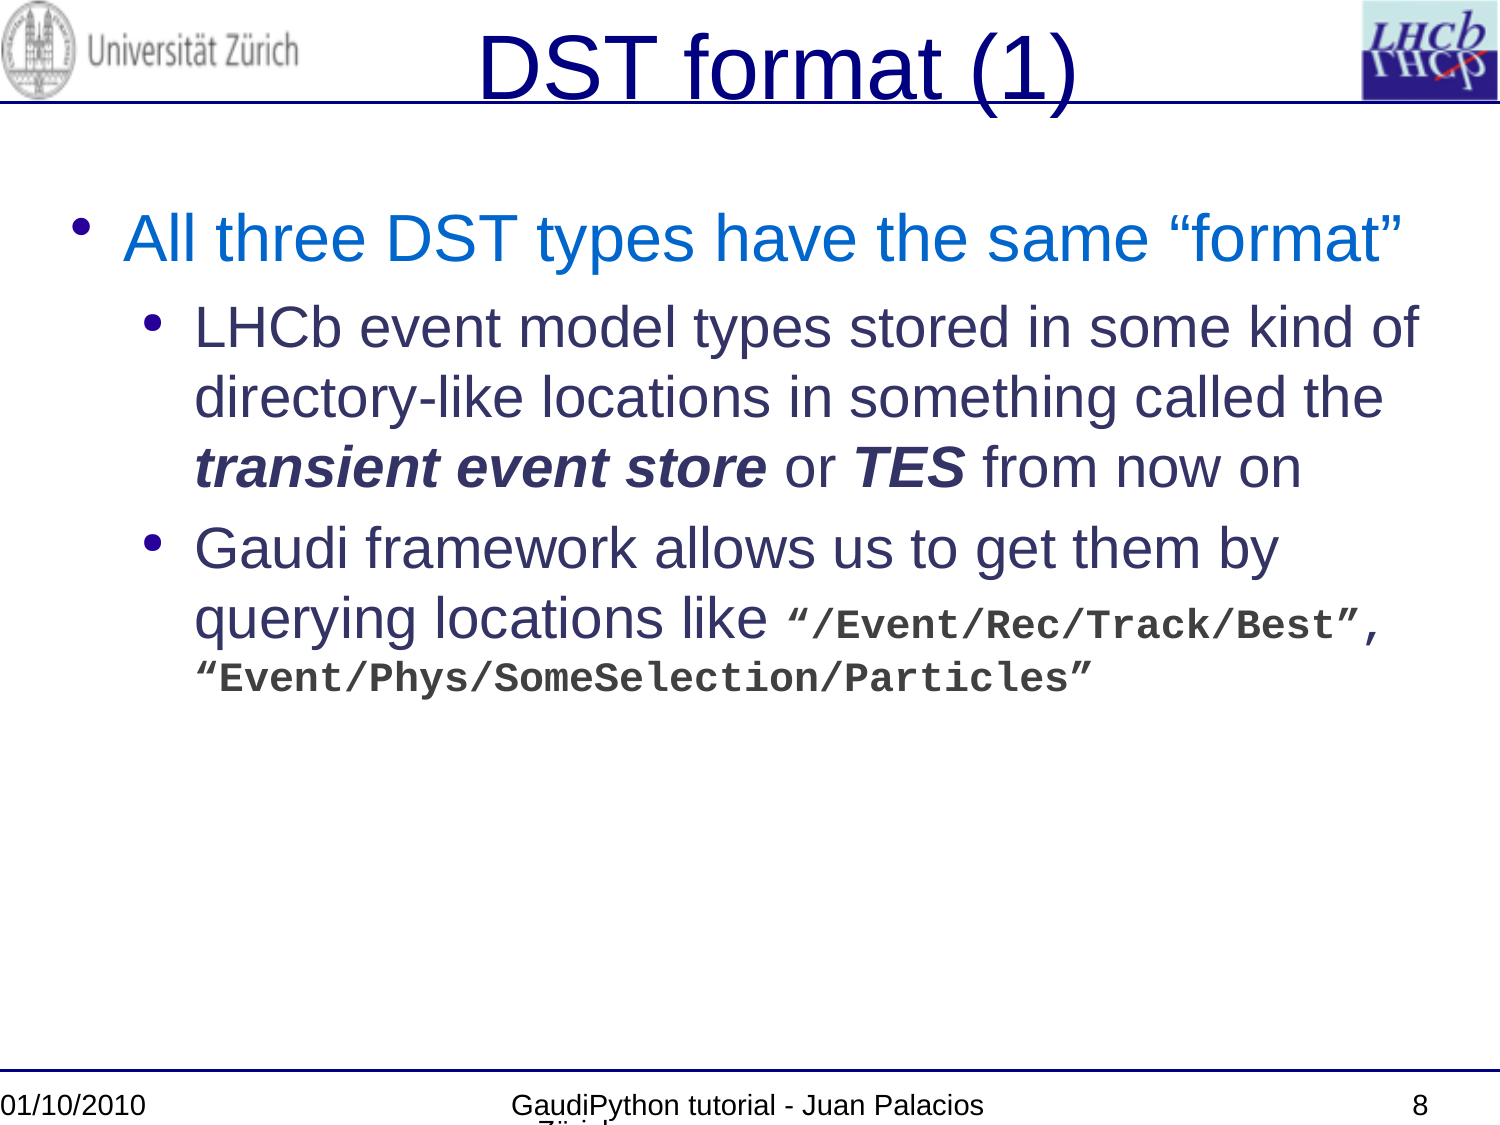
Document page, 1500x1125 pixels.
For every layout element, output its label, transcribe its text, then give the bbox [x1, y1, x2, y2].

picture [0, 0, 224, 101]
picture [1360, 0, 1500, 101]
list All three DST types have the same “format” LHCb event model types stored in some kind of directory-like locations in something called the transient event store or TES from now on Gaudi framework allows us to get them by querying locations like “/Event/Rec/Track/Best”, “Event/Phys/SomeSelection/Particles” [37, 187, 1476, 813]
title DST format (1) [224, 0, 1300, 126]
